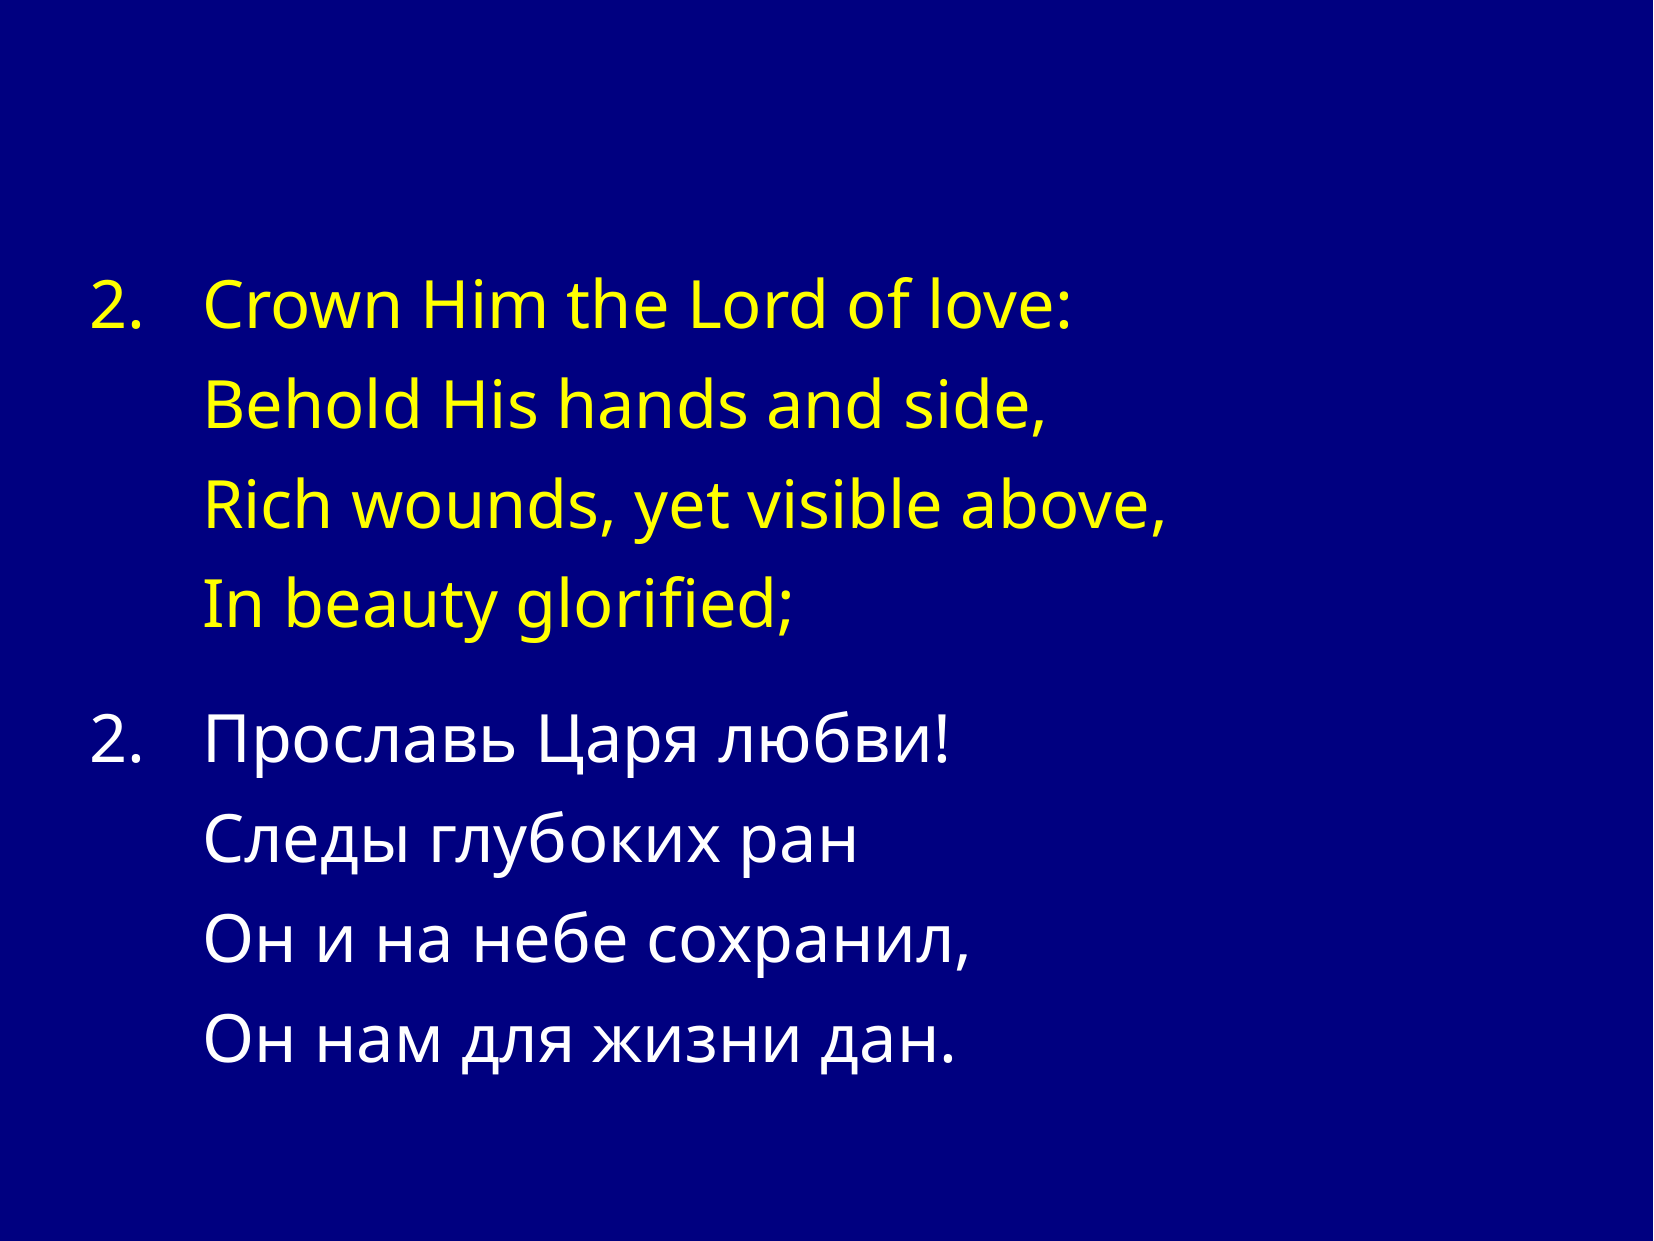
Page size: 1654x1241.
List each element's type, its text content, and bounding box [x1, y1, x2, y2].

text_box 2. Crown Him the Lord of love: Behold His hands and side, Rich wounds, yet visible above, In beauty glorified; [75, 150, 1651, 638]
text_box 2. Прославь Царя любви! Следы глубоких ран Он и на небе сохранил, Он нам для жизни дан. [75, 675, 1576, 1163]
